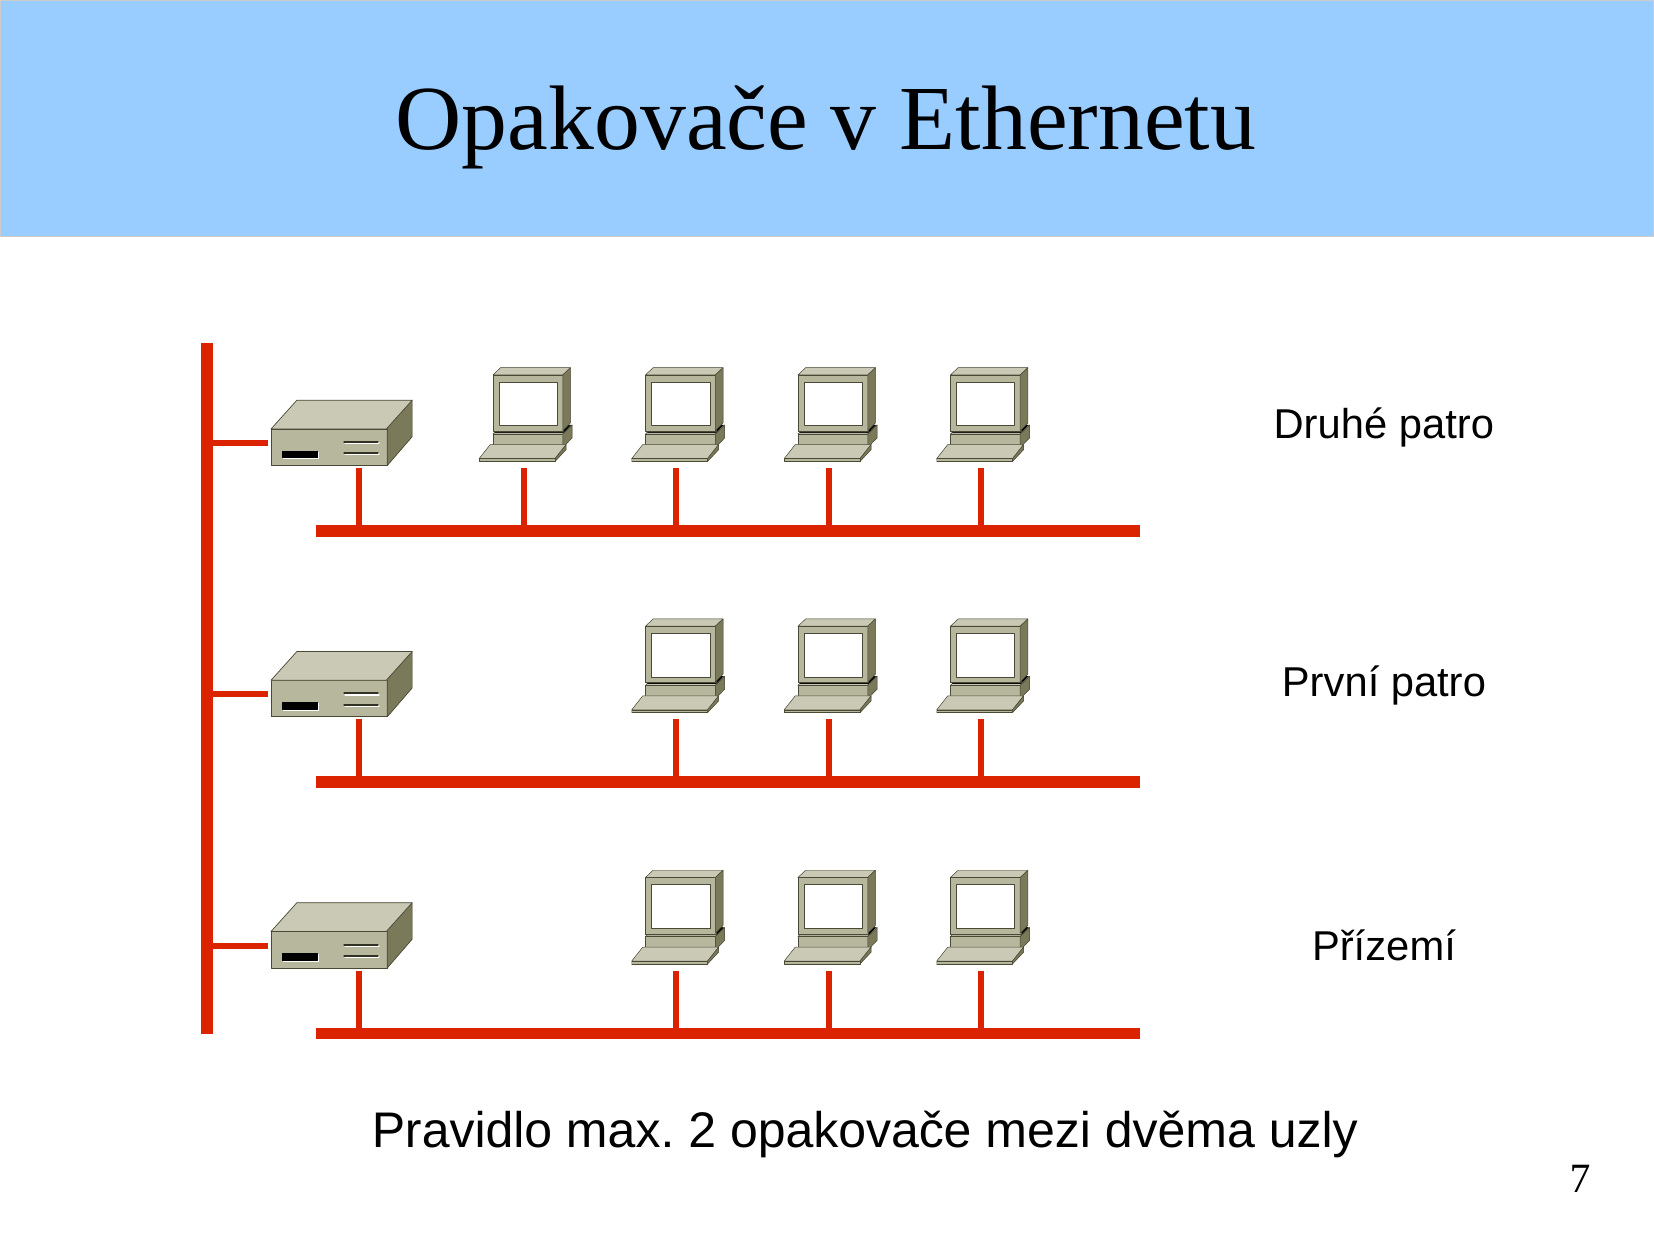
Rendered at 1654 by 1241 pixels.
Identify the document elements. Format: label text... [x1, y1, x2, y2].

picture [270, 901, 415, 971]
title Opakovače v Ethernetu [0, 0, 1654, 237]
text_box Přízemí [1261, 907, 1506, 984]
text_box Pravidlo max. 2 opakovače mezi dvěma uzly [371, 1102, 1359, 1188]
picture [784, 367, 878, 462]
picture [270, 650, 415, 719]
picture [479, 367, 573, 462]
picture [631, 870, 726, 965]
picture [936, 870, 1031, 965]
picture [270, 399, 415, 468]
picture [936, 618, 1031, 714]
text_box Druhé patro [1261, 386, 1506, 462]
text_box První patro [1261, 644, 1506, 720]
picture [784, 870, 878, 965]
picture [784, 618, 878, 714]
picture [631, 618, 726, 714]
picture [631, 367, 726, 462]
picture [936, 367, 1031, 462]
